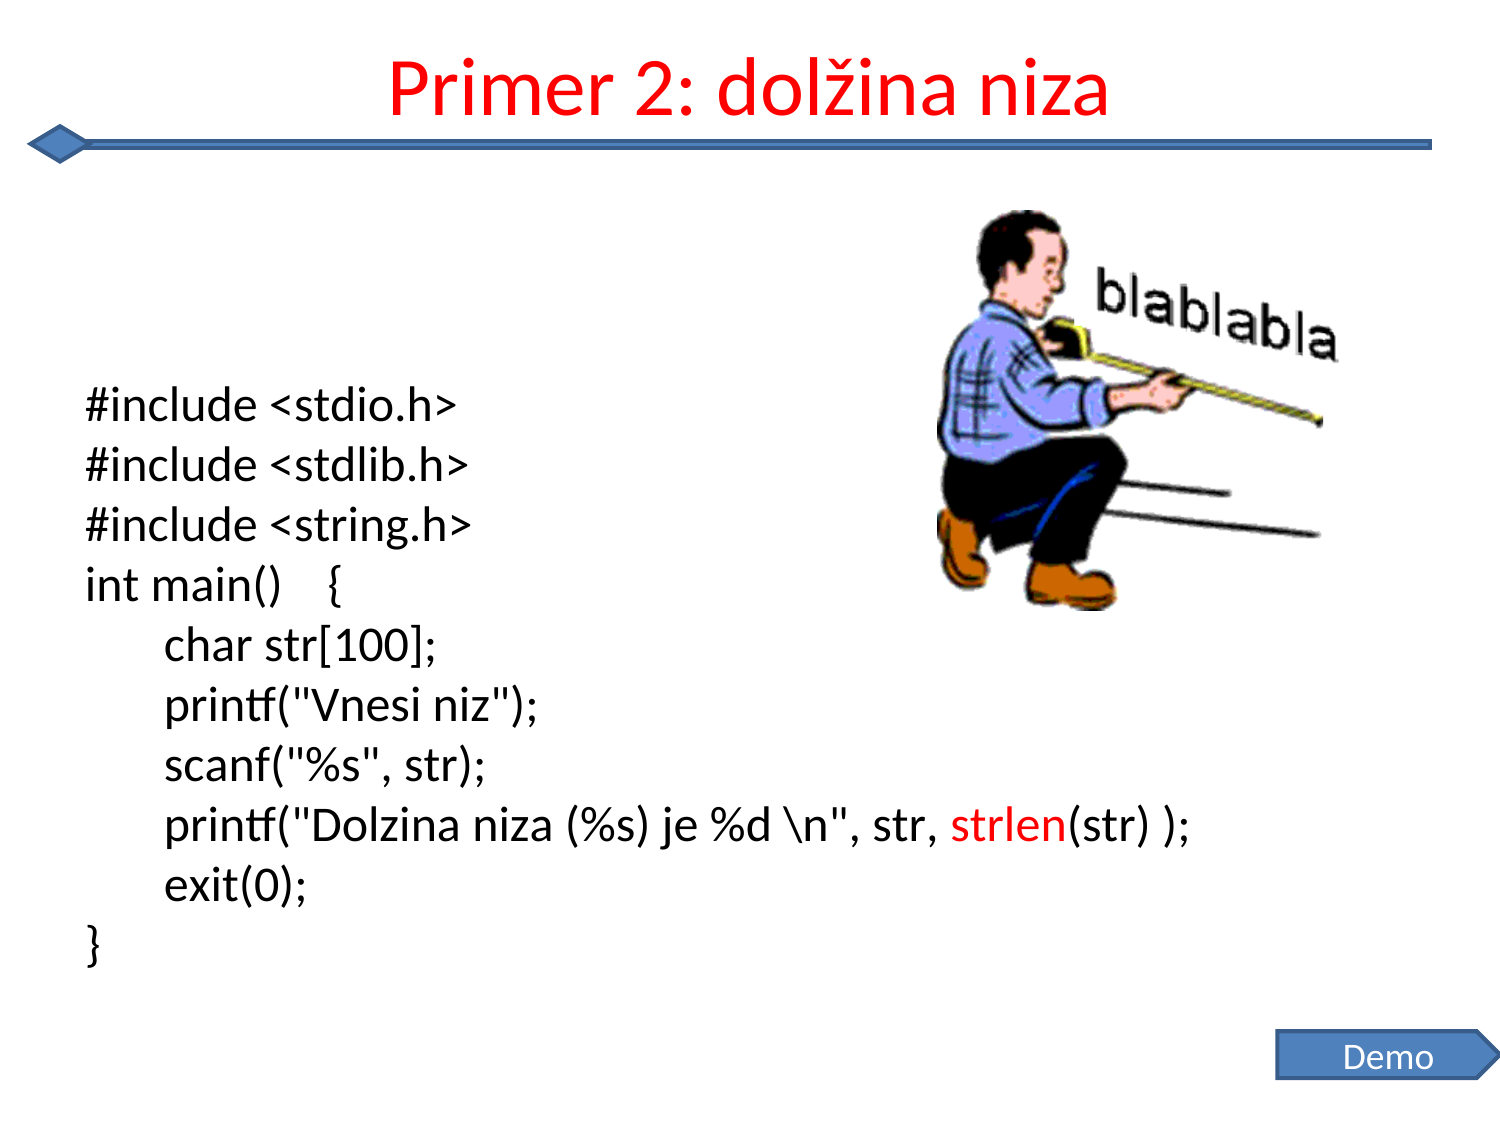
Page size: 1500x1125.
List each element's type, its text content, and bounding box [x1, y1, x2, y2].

text_box #include <stdio.h> #include <stdlib.h> #include <string.h> int main() { char str[100]; printf("Vnesi niz"); scanf("%s", str); printf("Dolzina niza (%s) je %d \n", str, strlen(str) ); exit(0); } [70, 363, 1403, 979]
title Primer 2: dolžina niza [75, 23, 1426, 141]
text_box Demo [1277, 1031, 1500, 1079]
picture [937, 210, 1358, 611]
